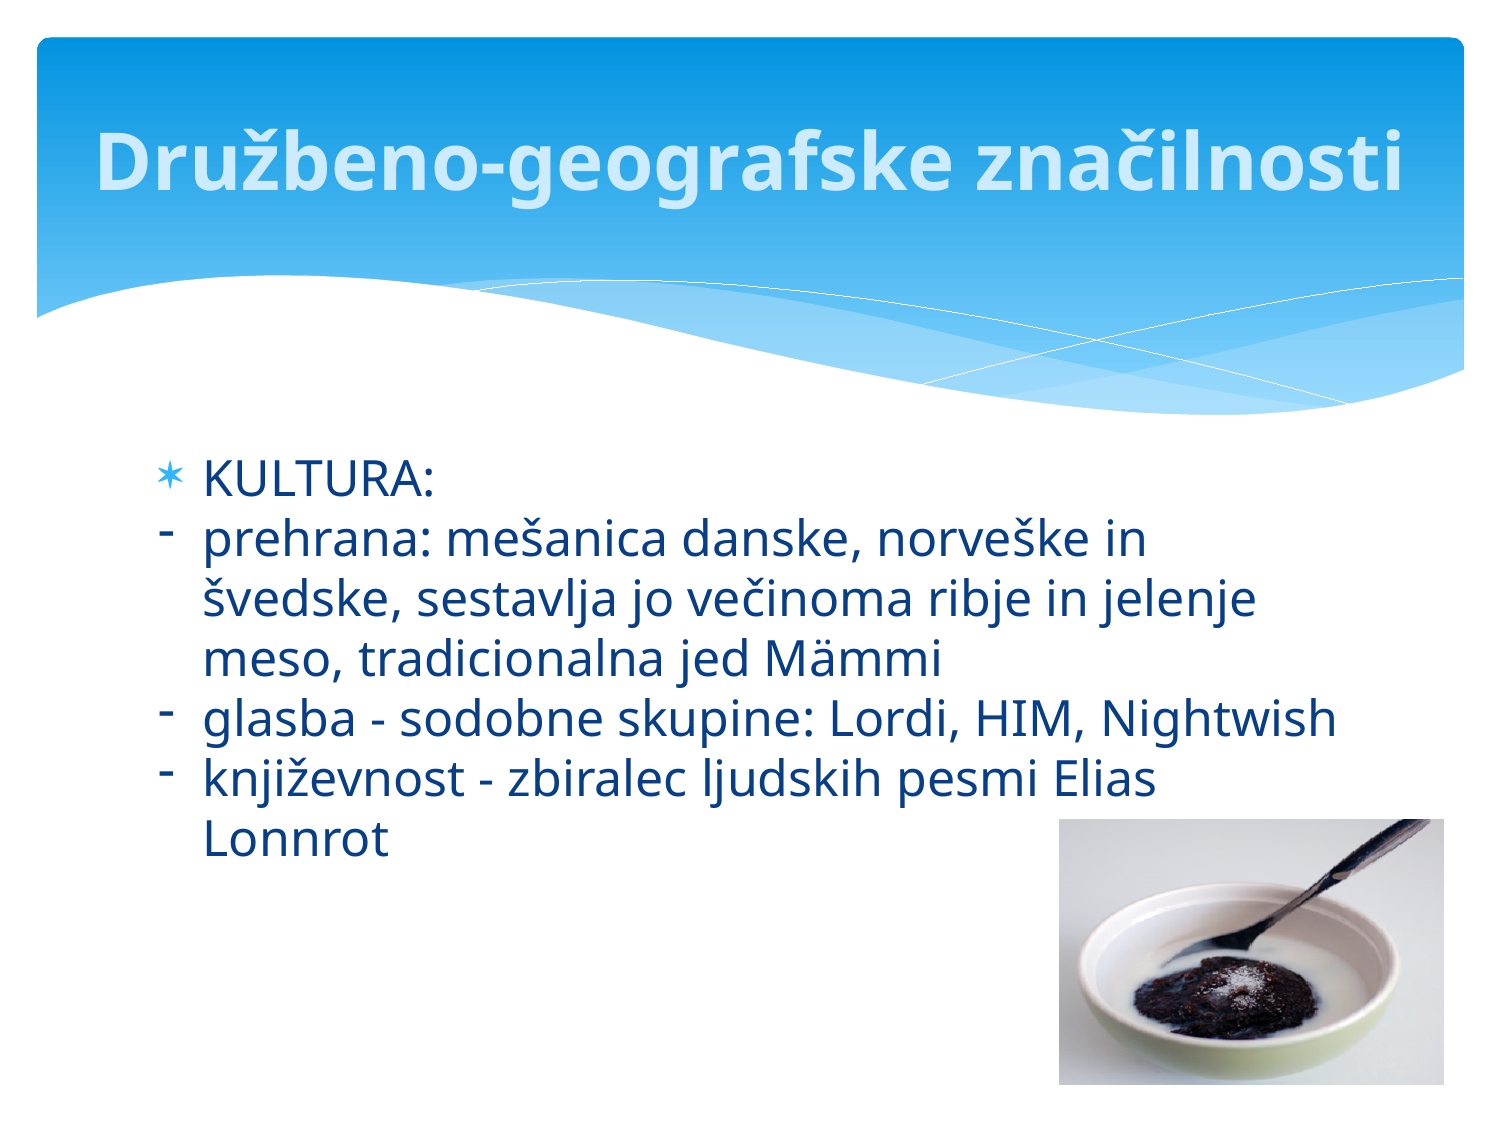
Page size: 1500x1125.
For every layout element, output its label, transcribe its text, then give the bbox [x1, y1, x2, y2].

title Družbeno-geografske značilnosti [75, 55, 1425, 261]
list KULTURA: prehrana: mešanica danske, norveške in švedske, sestavlja jo večinoma ribje in jelenje meso, tradicionalna jed Mämmi glasba - sodobne skupine: Lordi, HIM, Nightwish književnost - zbiralec ljudskih pesmi Elias Lonnrot [142, 438, 1359, 1005]
picture [1057, 817, 1447, 1086]
